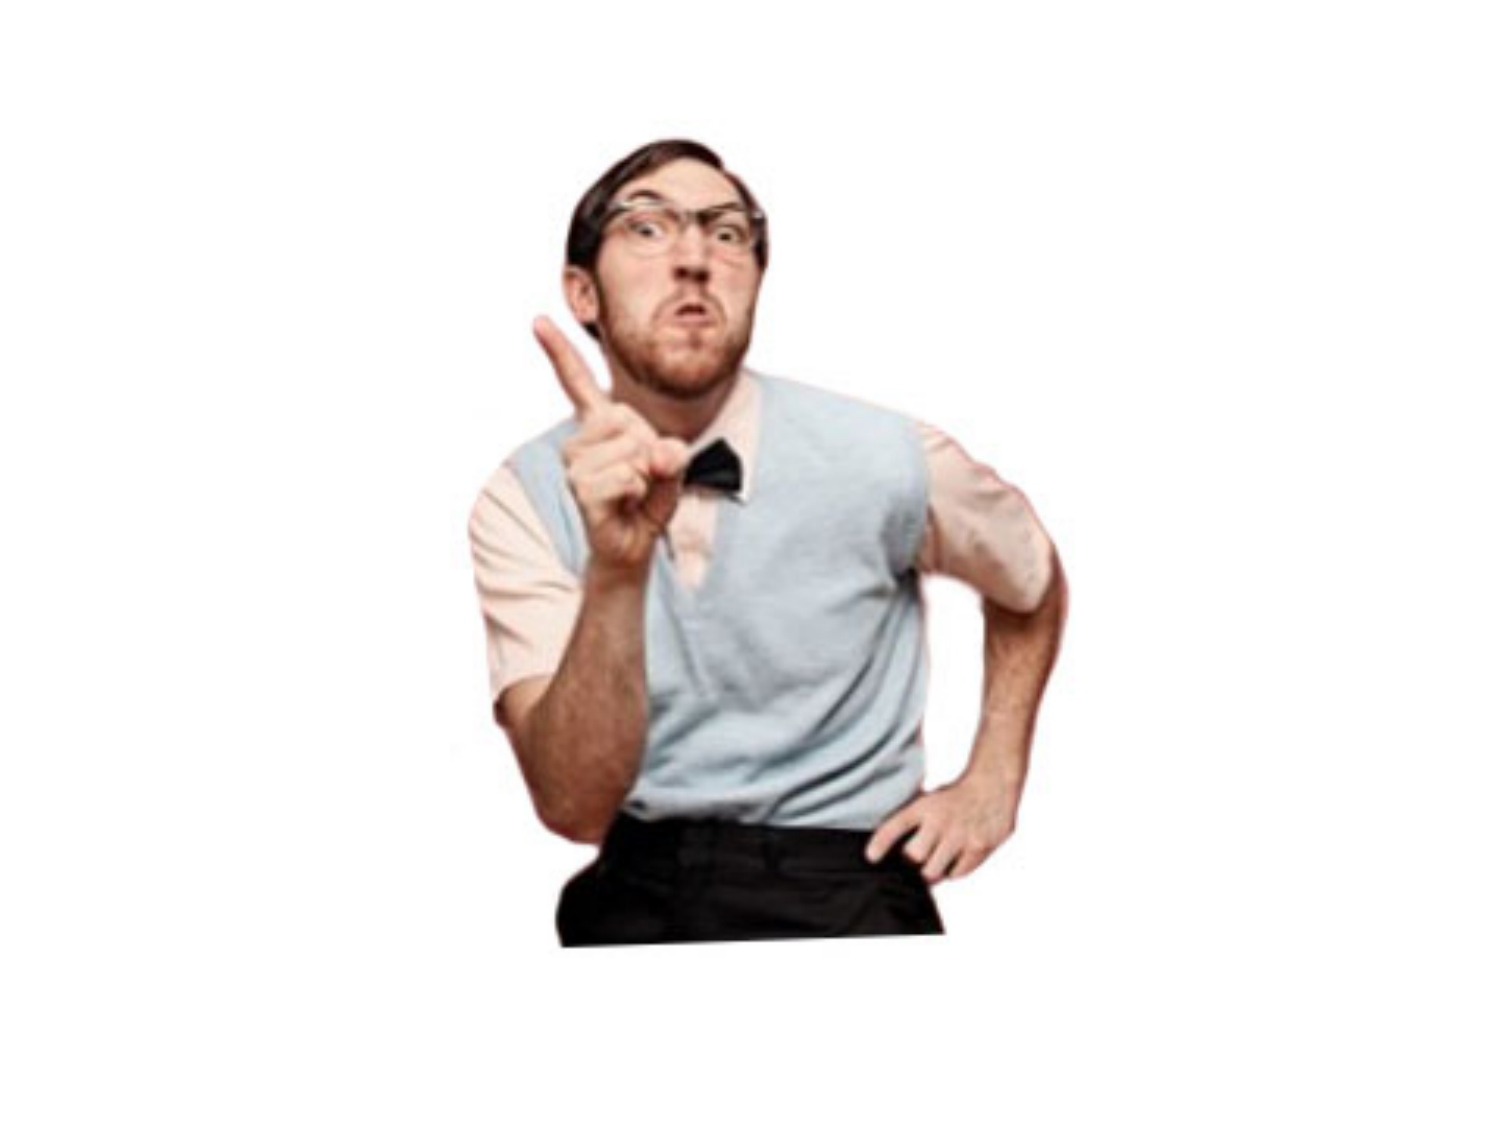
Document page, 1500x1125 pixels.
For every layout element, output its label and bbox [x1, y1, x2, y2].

picture [450, 119, 1088, 958]
